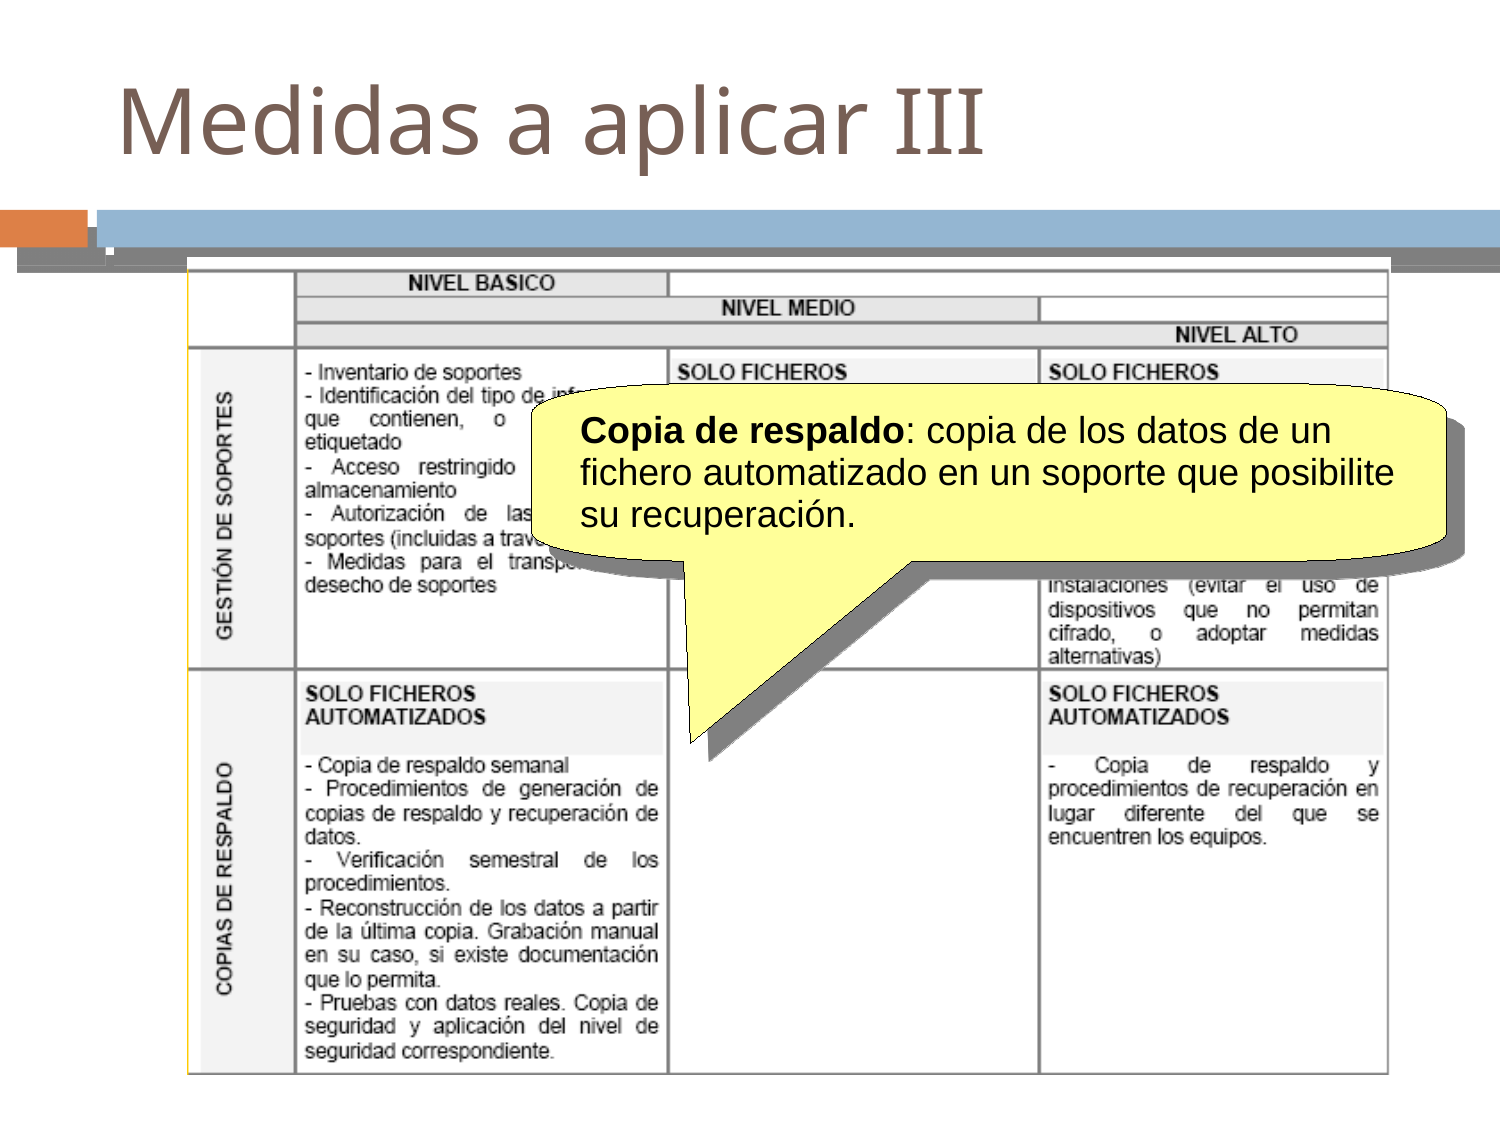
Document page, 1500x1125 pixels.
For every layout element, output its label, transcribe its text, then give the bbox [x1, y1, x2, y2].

text_box Copia de respaldo: copia de los datos de un fichero automatizado en un soporte que posibilite su recuperación. [531, 383, 1447, 744]
text_box [187, 257, 1391, 1075]
title Medidas a aplicar III [100, 37, 1438, 201]
